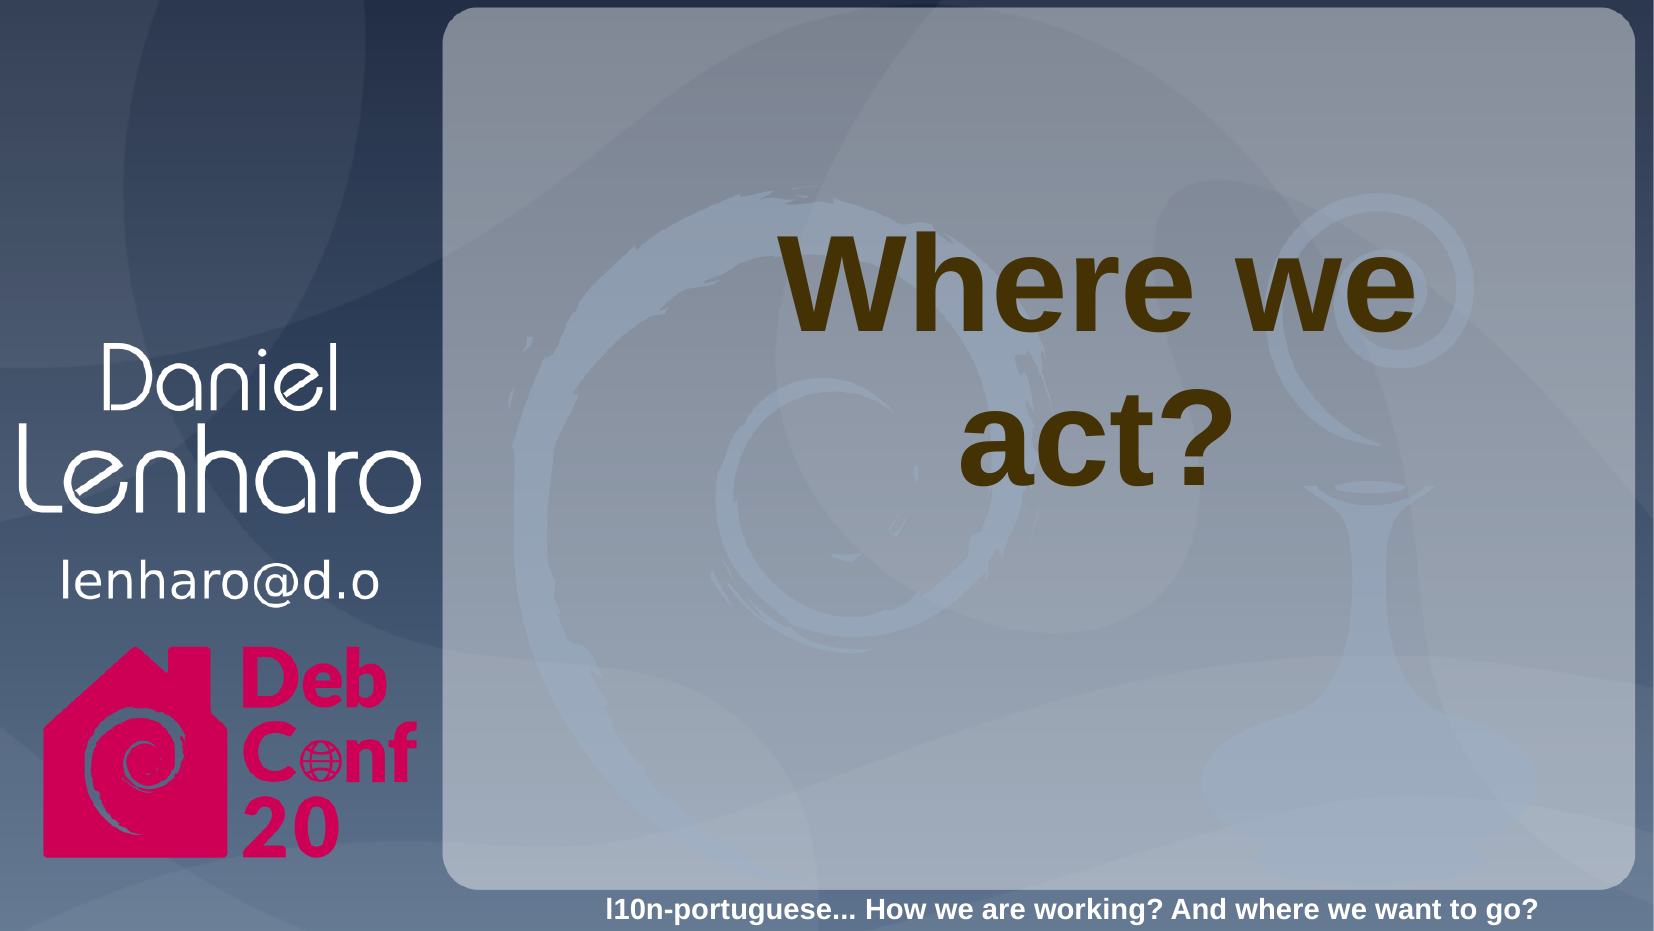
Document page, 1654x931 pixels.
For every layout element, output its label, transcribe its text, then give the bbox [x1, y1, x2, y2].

text_box l10n-portuguese... How we are working? And where we want to go? [590, 885, 1654, 931]
picture [0, 0, 1654, 931]
list Where we act? [590, 206, 1536, 835]
